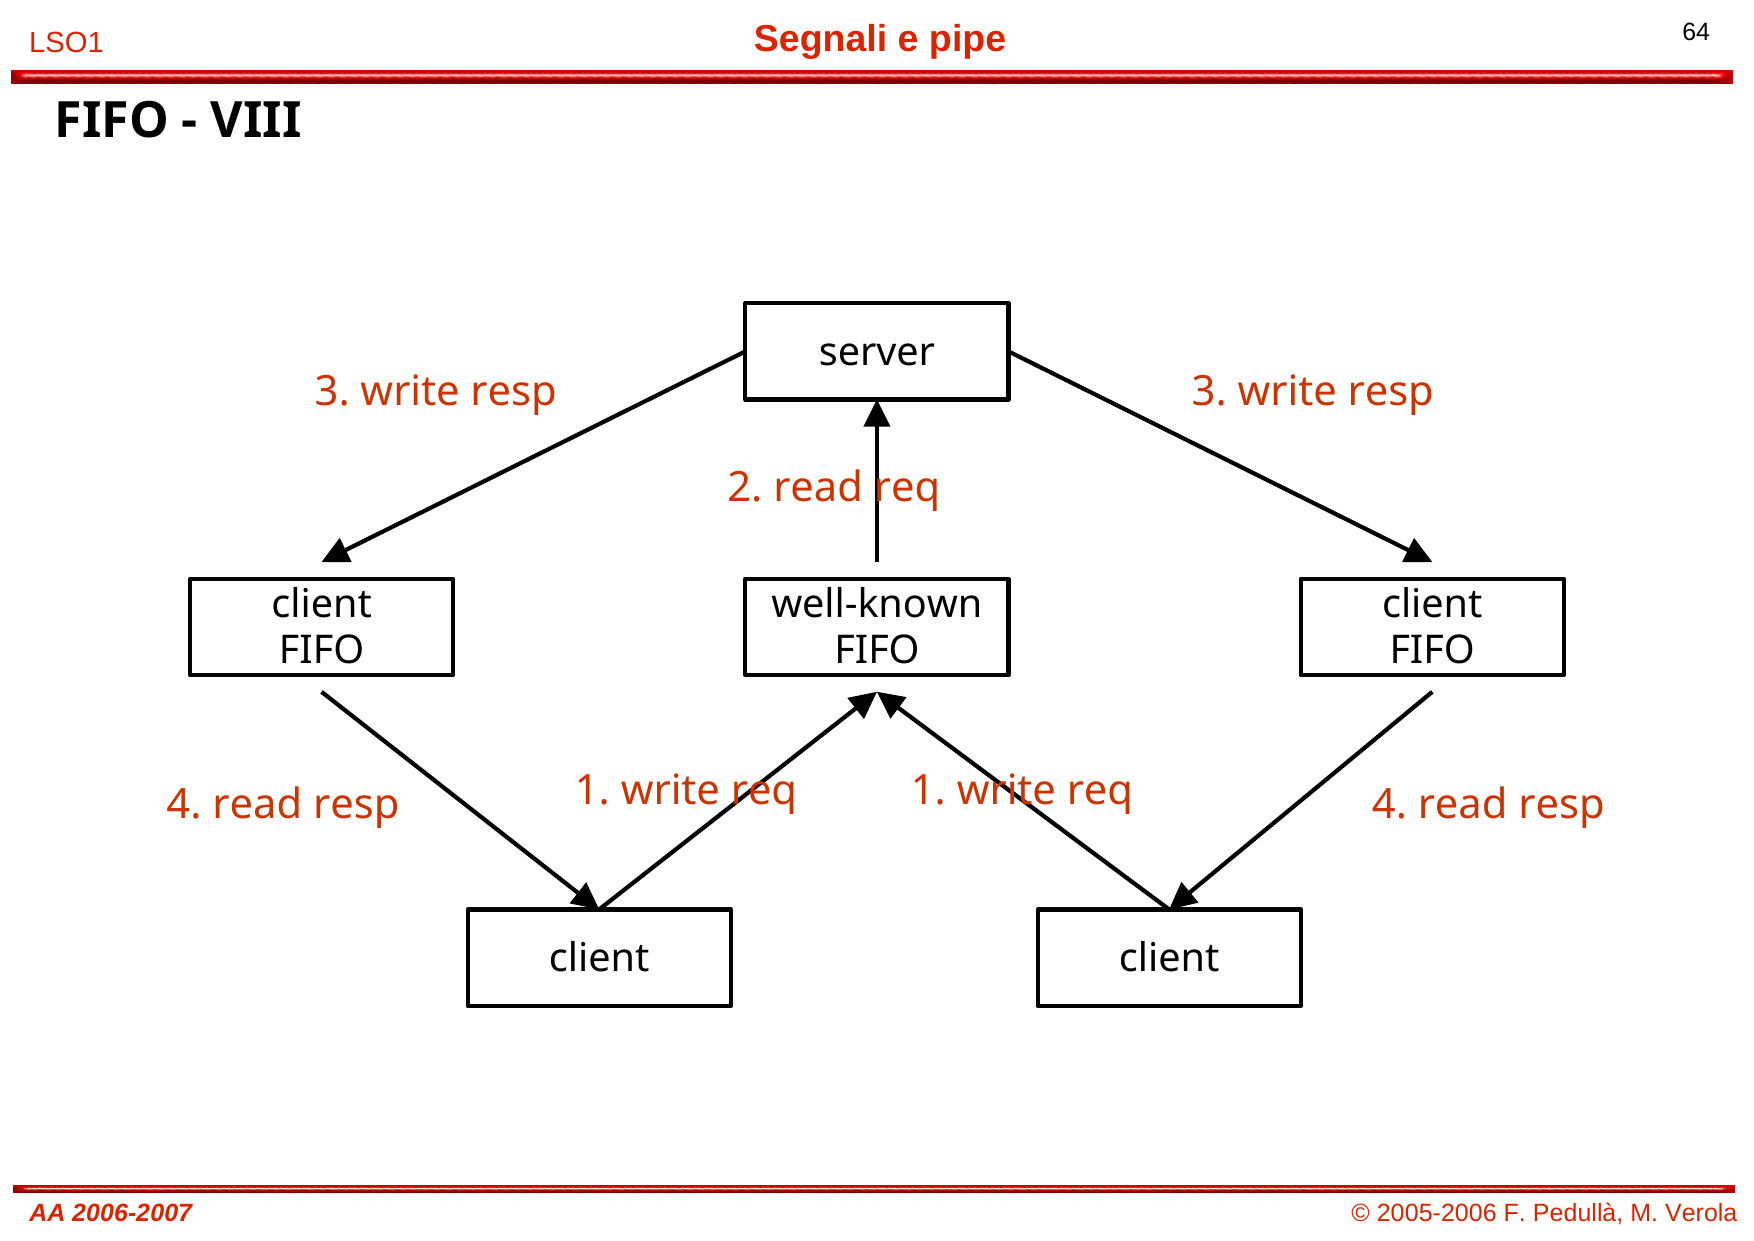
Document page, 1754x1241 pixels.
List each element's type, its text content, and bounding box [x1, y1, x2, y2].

text_box 1. write req [538, 757, 834, 839]
text_box 1. write req [875, 757, 1170, 839]
text_box client [1037, 909, 1301, 1006]
picture [11, 70, 1733, 84]
title FIFO - VIII [40, 72, 1714, 168]
text_box well-known FIFO [744, 562, 1010, 692]
text_box server [745, 303, 1009, 400]
text_box 3. write resp [1149, 358, 1477, 440]
text_box 3. write resp [272, 358, 600, 440]
text_box client FIFO [190, 562, 454, 692]
picture [13, 1185, 1735, 1193]
text_box 4. read resp [1333, 771, 1644, 853]
text_box 4. read resp [127, 771, 439, 853]
text_box client [467, 909, 731, 1006]
text_box client FIFO [1300, 562, 1564, 692]
text_box 2. read req [690, 454, 977, 536]
